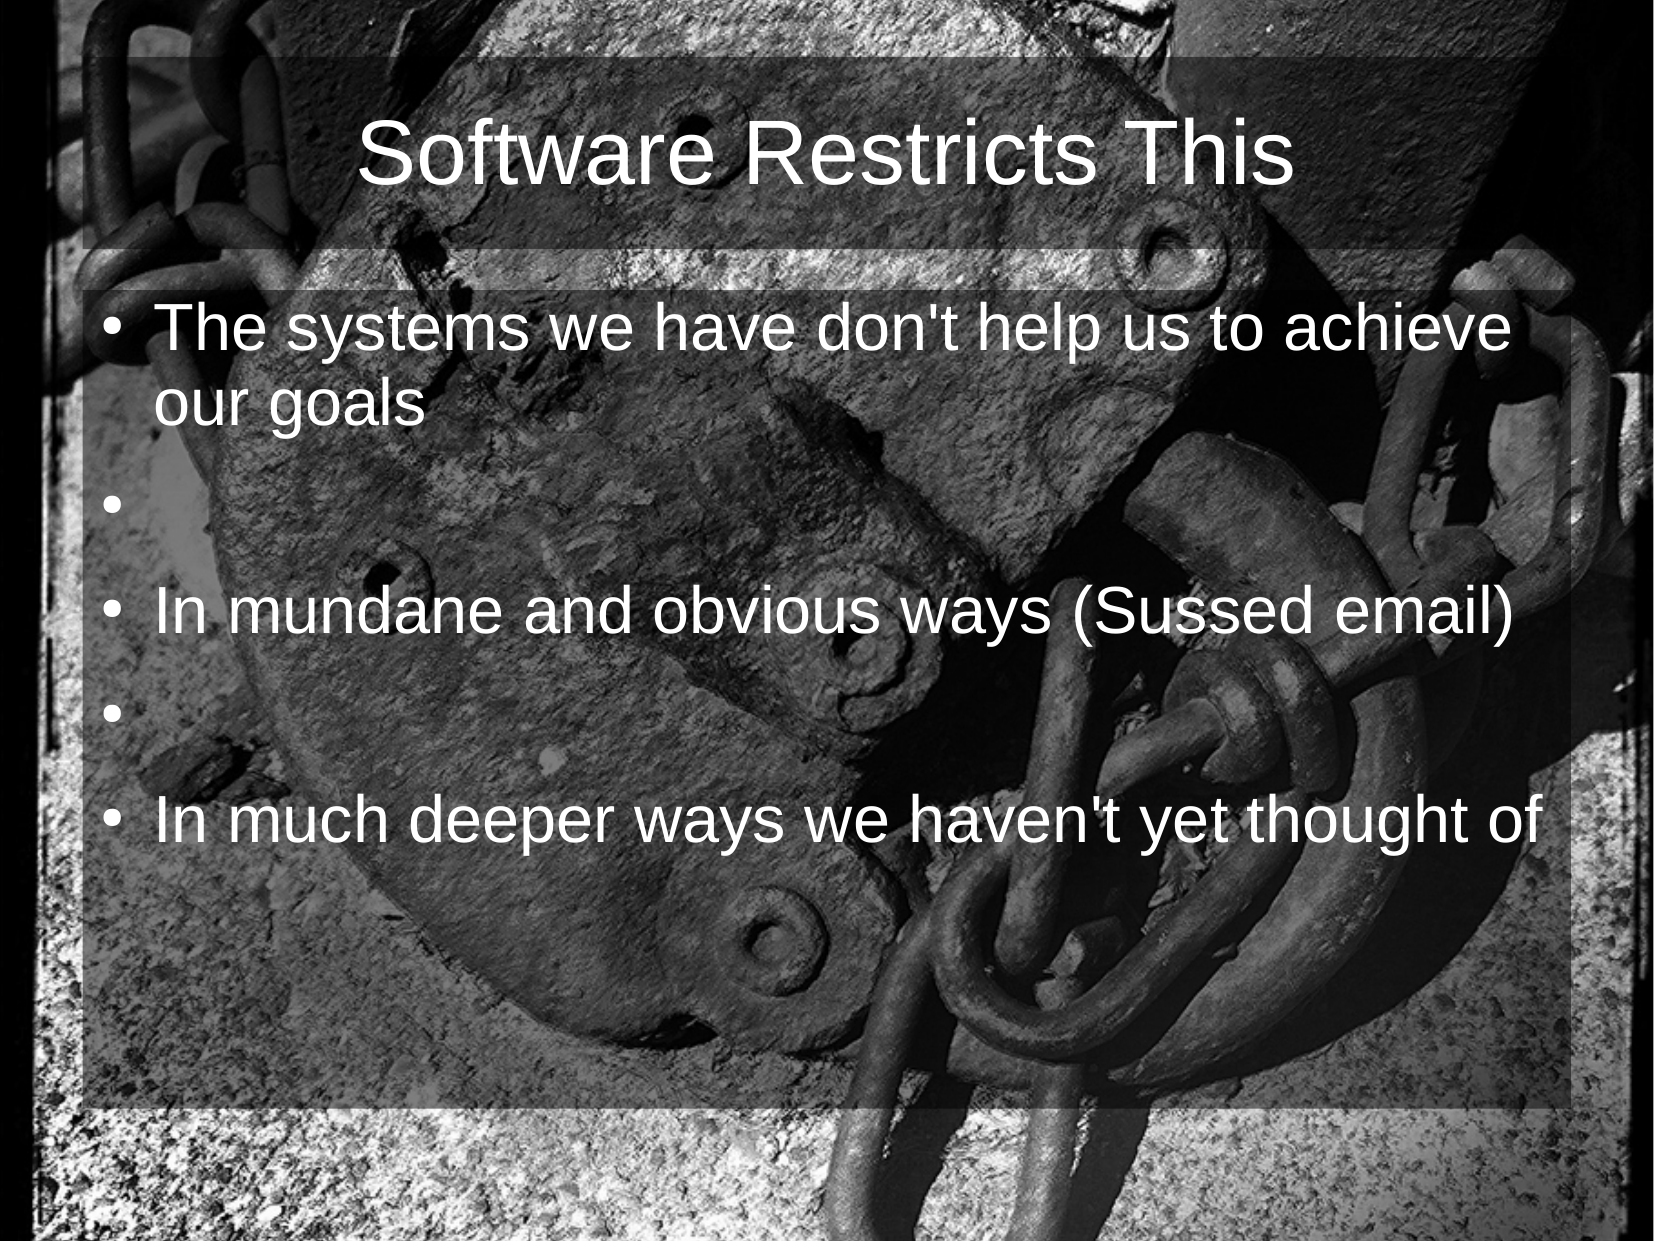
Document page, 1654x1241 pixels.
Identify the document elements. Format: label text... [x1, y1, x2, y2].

picture [0, 0, 1654, 1241]
title Software Restricts This [82, 56, 1571, 250]
list The systems we have don't help us to achieve our goals In mundane and obvious ways (Sussed email) In much deeper ways we haven't yet thought of [82, 290, 1571, 1109]
